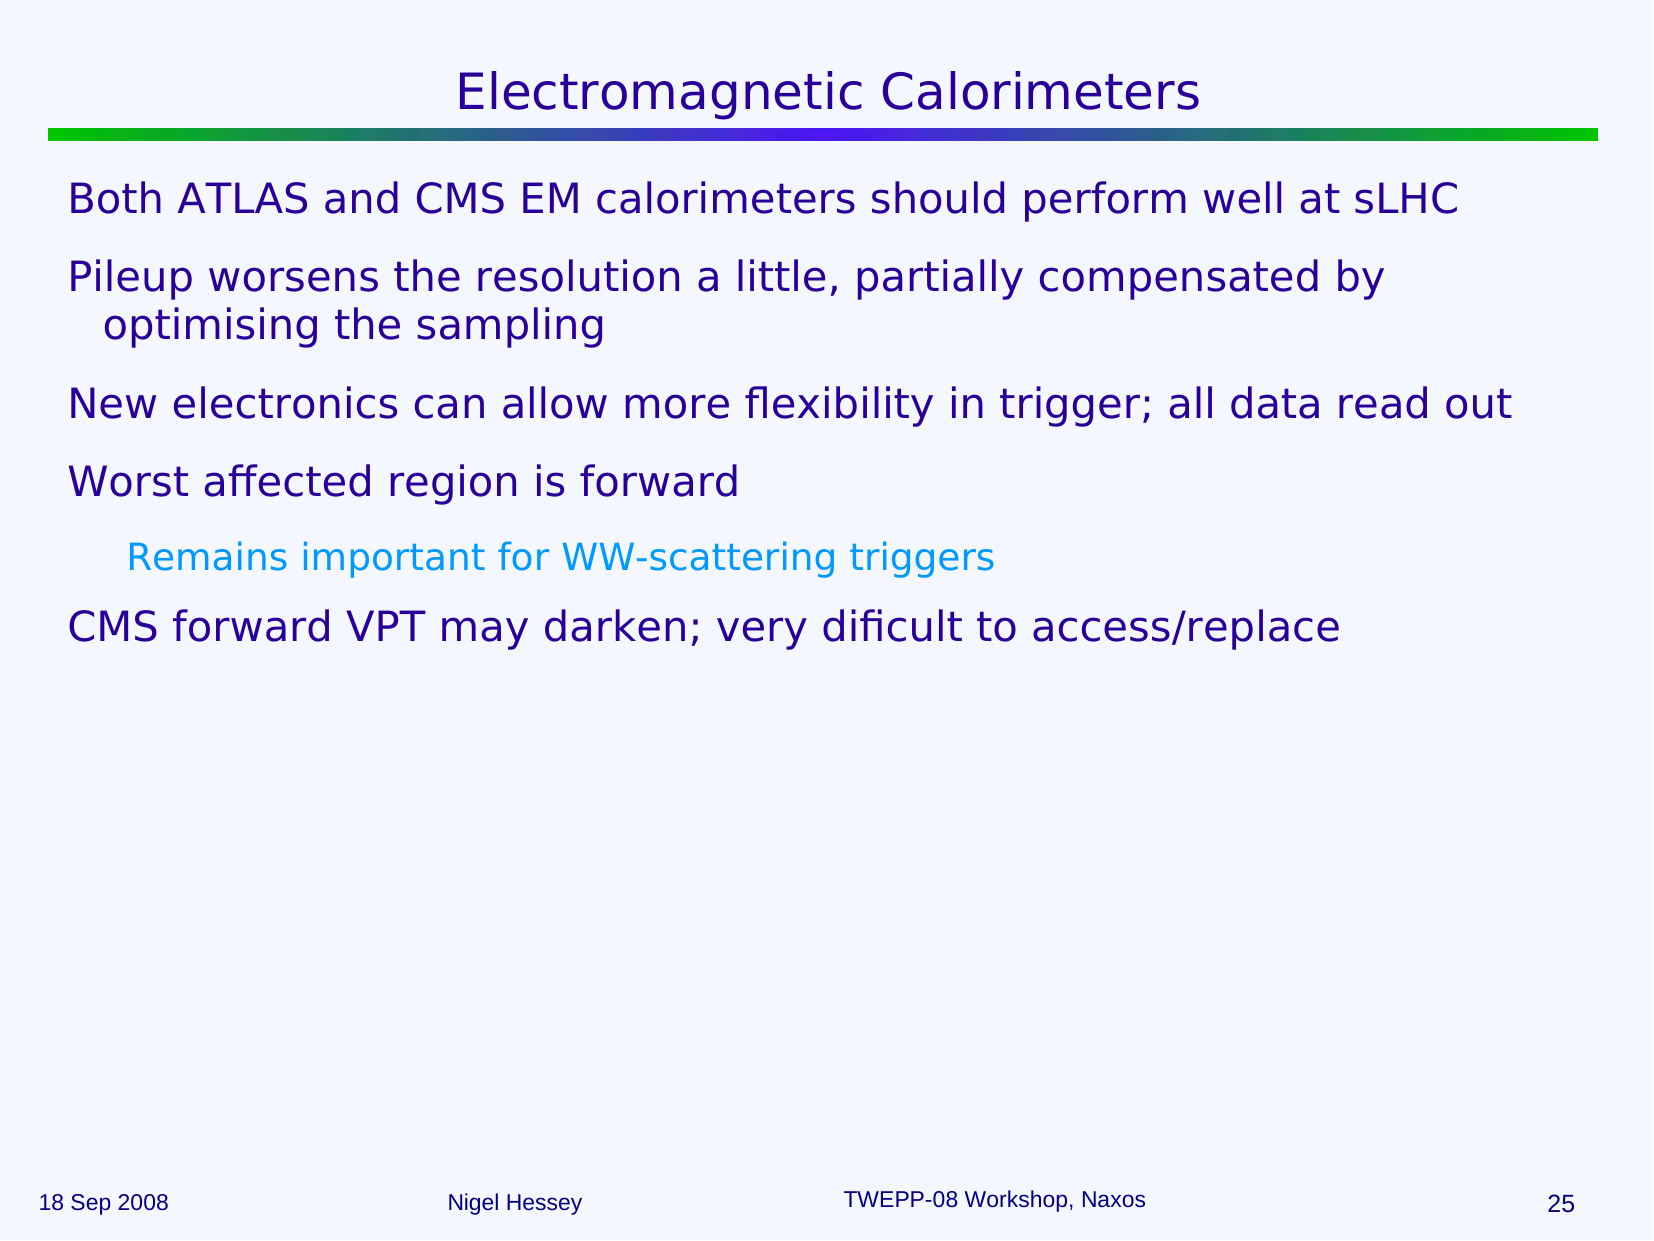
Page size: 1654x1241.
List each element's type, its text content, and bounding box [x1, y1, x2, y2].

picture [1563, 128, 1598, 141]
picture [48, 128, 95, 141]
list Both ATLAS and CMS EM calorimeters should perform well at sLHC Pileup worsens the resolution a little, partially compensated by optimising the sampling New electronics can allow more flexibility in trigger; all data read out Worst affected region is forward Remains important for WW-scattering triggers CMS forward VPT may darken; very dificult to access/replace [49, 174, 1614, 1127]
title Electromagnetic Calorimeters [95, 37, 1563, 146]
